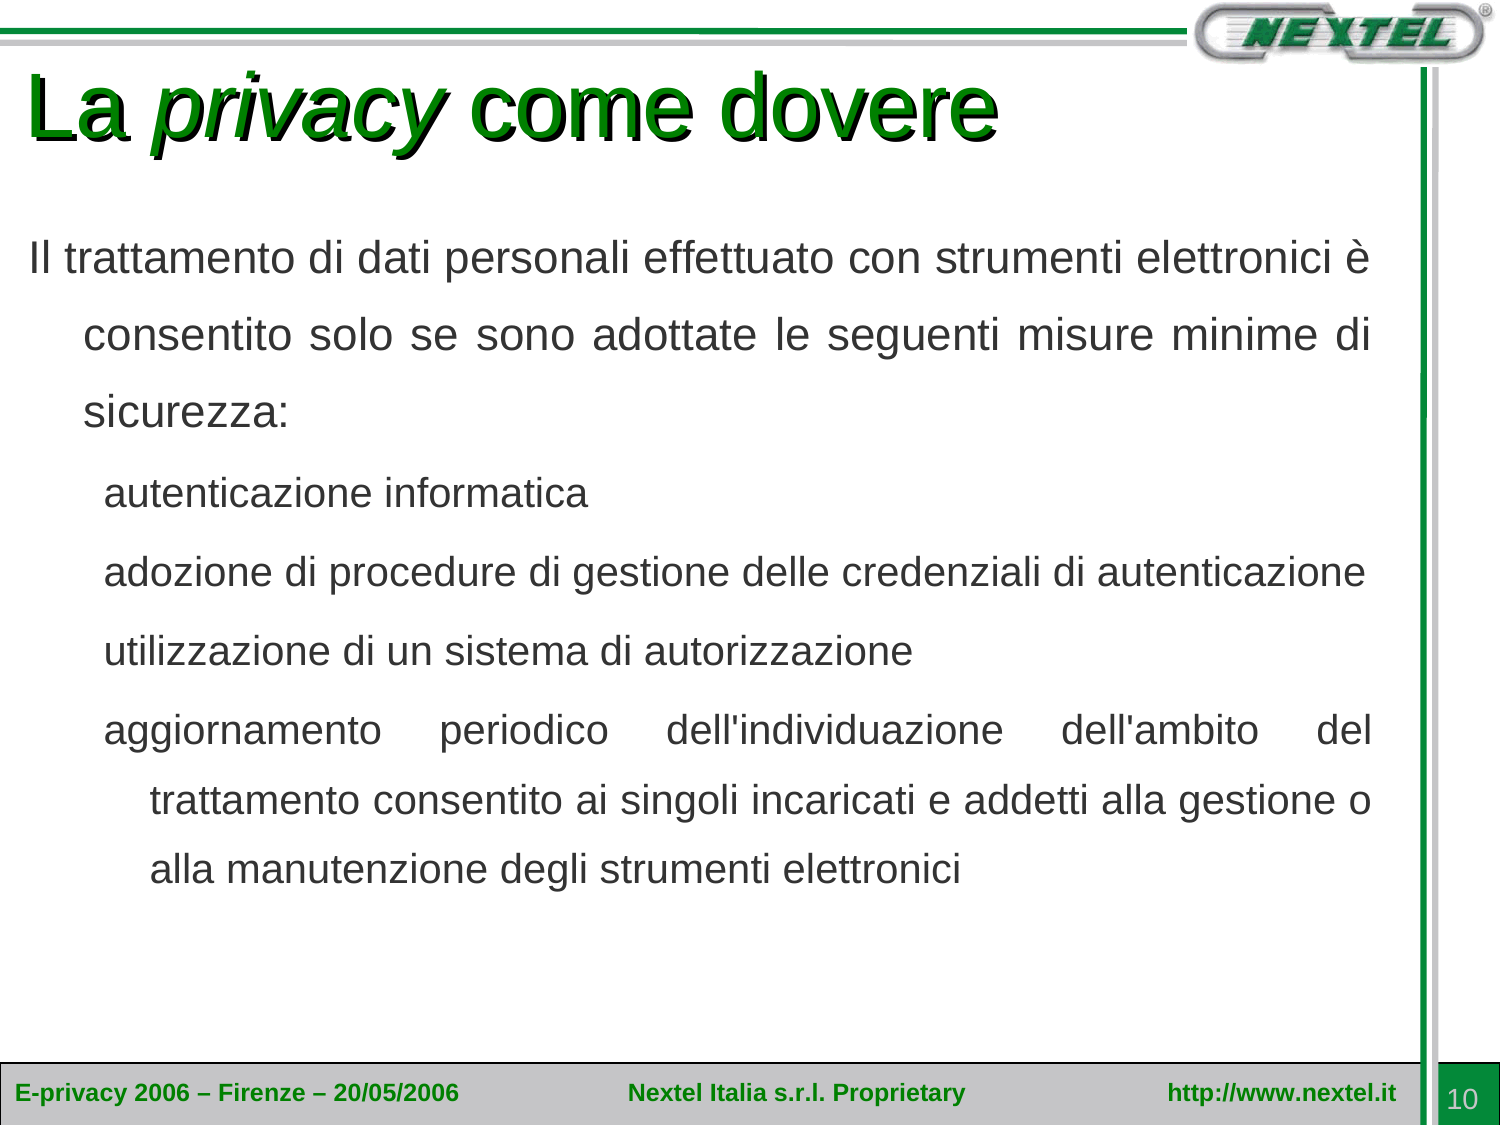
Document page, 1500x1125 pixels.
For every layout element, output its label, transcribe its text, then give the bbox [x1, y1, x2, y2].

picture [1187, 0, 1500, 67]
list Il trattamento di dati personali effettuato con strumenti elettronici è consentito solo se sono adottate le seguenti misure minime di sicurezza: autenticazione informatica adozione di procedure di gestione delle credenziali di autenticazione utilizzazione di un sistema di autorizzazione aggiornamento periodico dell'individuazione dell'ambito del trattamento consentito ai singoli incaricati e addetti alla gestione o alla manutenzione degli strumenti elettronici [13, 198, 1388, 1028]
title La privacy come dovere [10, 30, 1361, 181]
